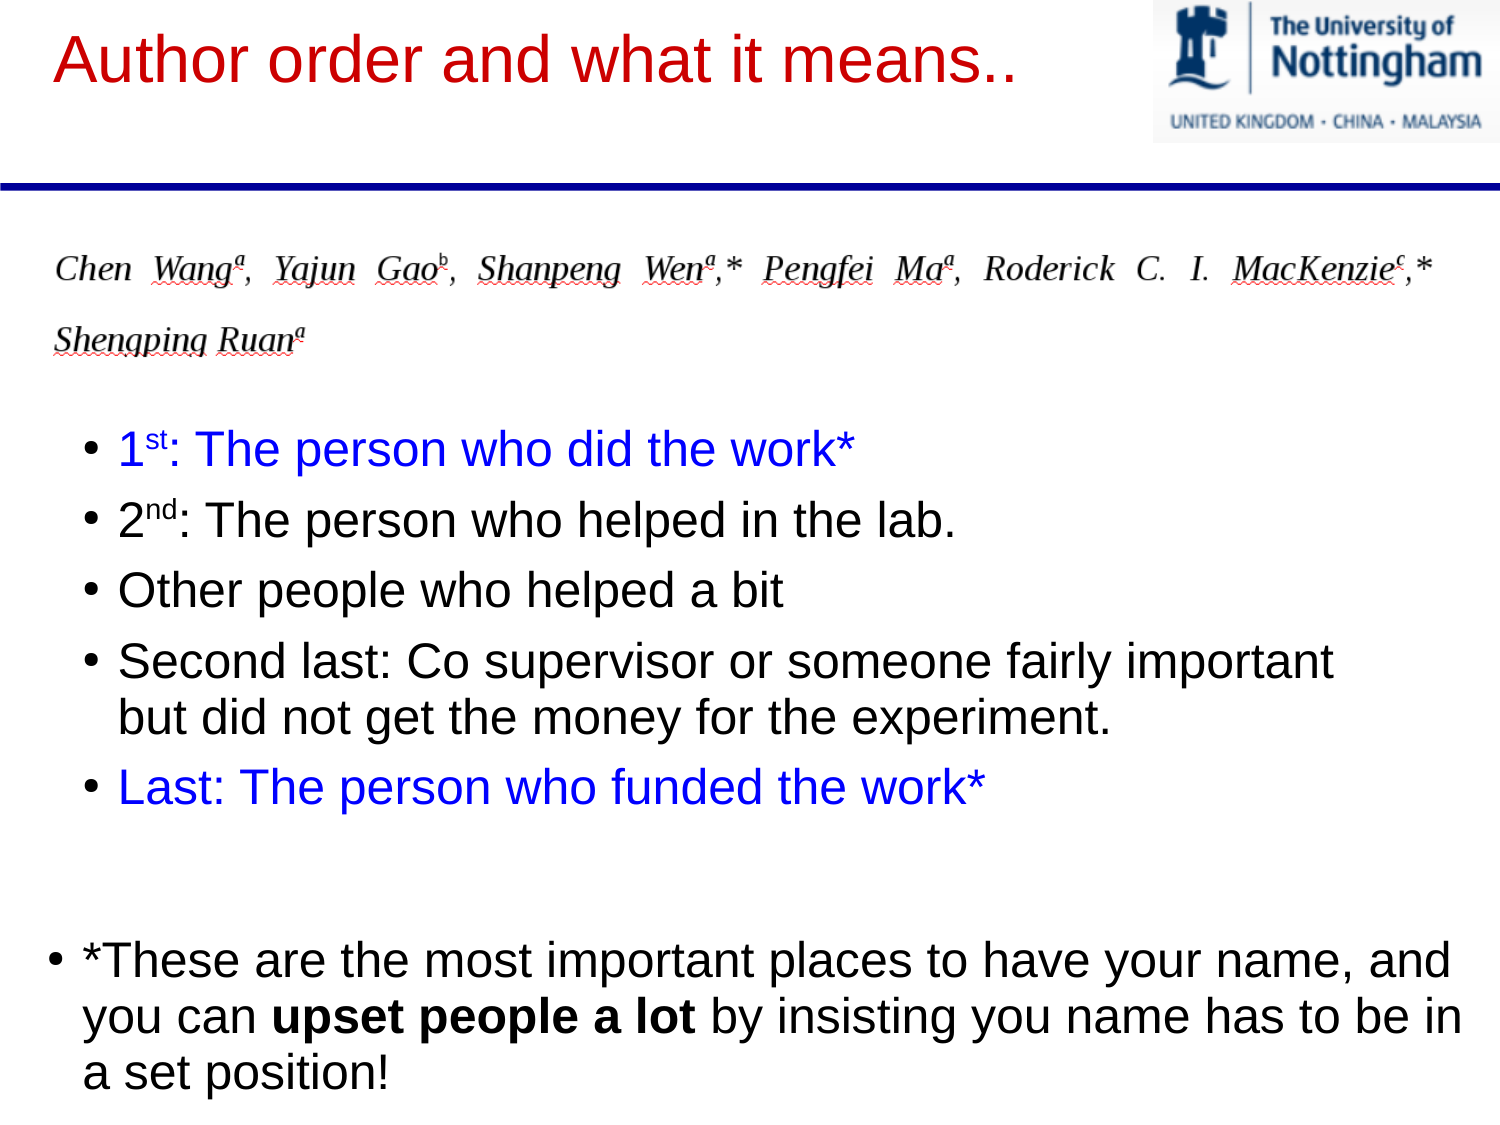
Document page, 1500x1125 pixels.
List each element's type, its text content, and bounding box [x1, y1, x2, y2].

text_box Author order and what it means.. [38, 14, 1089, 198]
text_box 1st: The person who did the work* 2nd: The person who helped in the lab. Other people who helped a bit Second last: Co supervisor or someone fairly important but did not get the money for the experiment. Last: The person who funded the work* [67, 413, 1414, 883]
picture [1153, 0, 1500, 143]
text_box *These are the most important places to have your name, and you can upset people a lot by insisting you name has to be in a set position! [32, 925, 1480, 1109]
picture [26, 223, 1481, 380]
